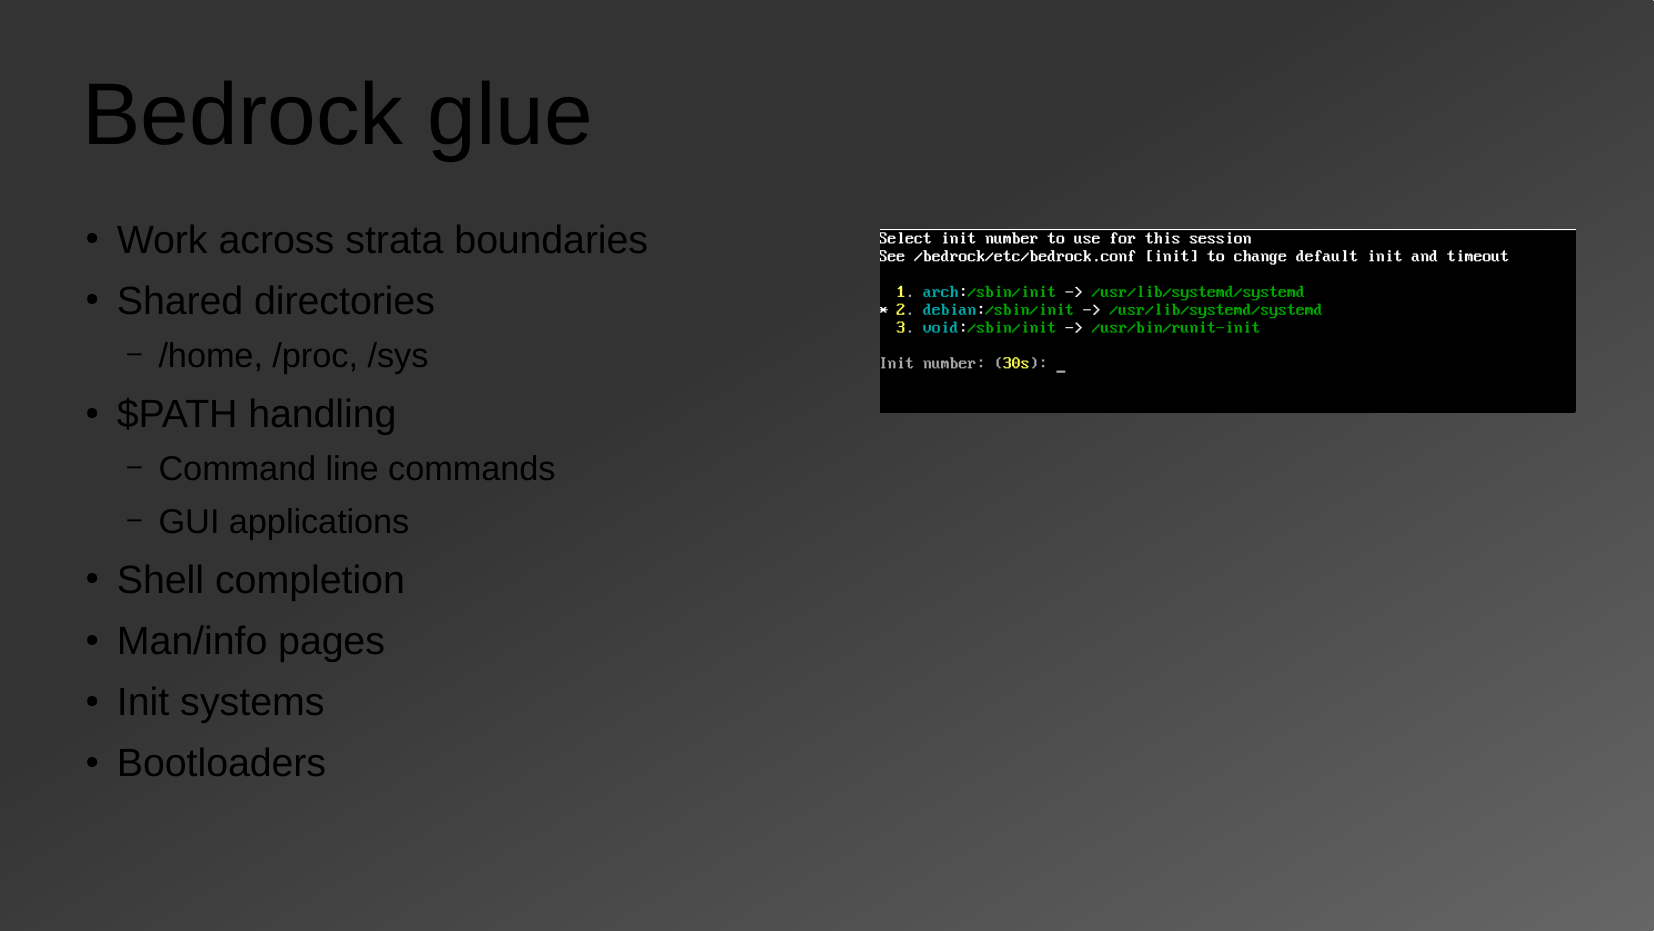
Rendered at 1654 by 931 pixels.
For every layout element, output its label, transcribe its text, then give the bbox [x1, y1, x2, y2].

list Work across strata boundaries Shared directories /home, /proc, /sys $PATH handling Command line commands GUI applications Shell completion Man/info pages Init systems Bootloaders [75, 217, 1564, 788]
picture [880, 229, 1576, 413]
title Bedrock glue [82, 37, 1571, 193]
